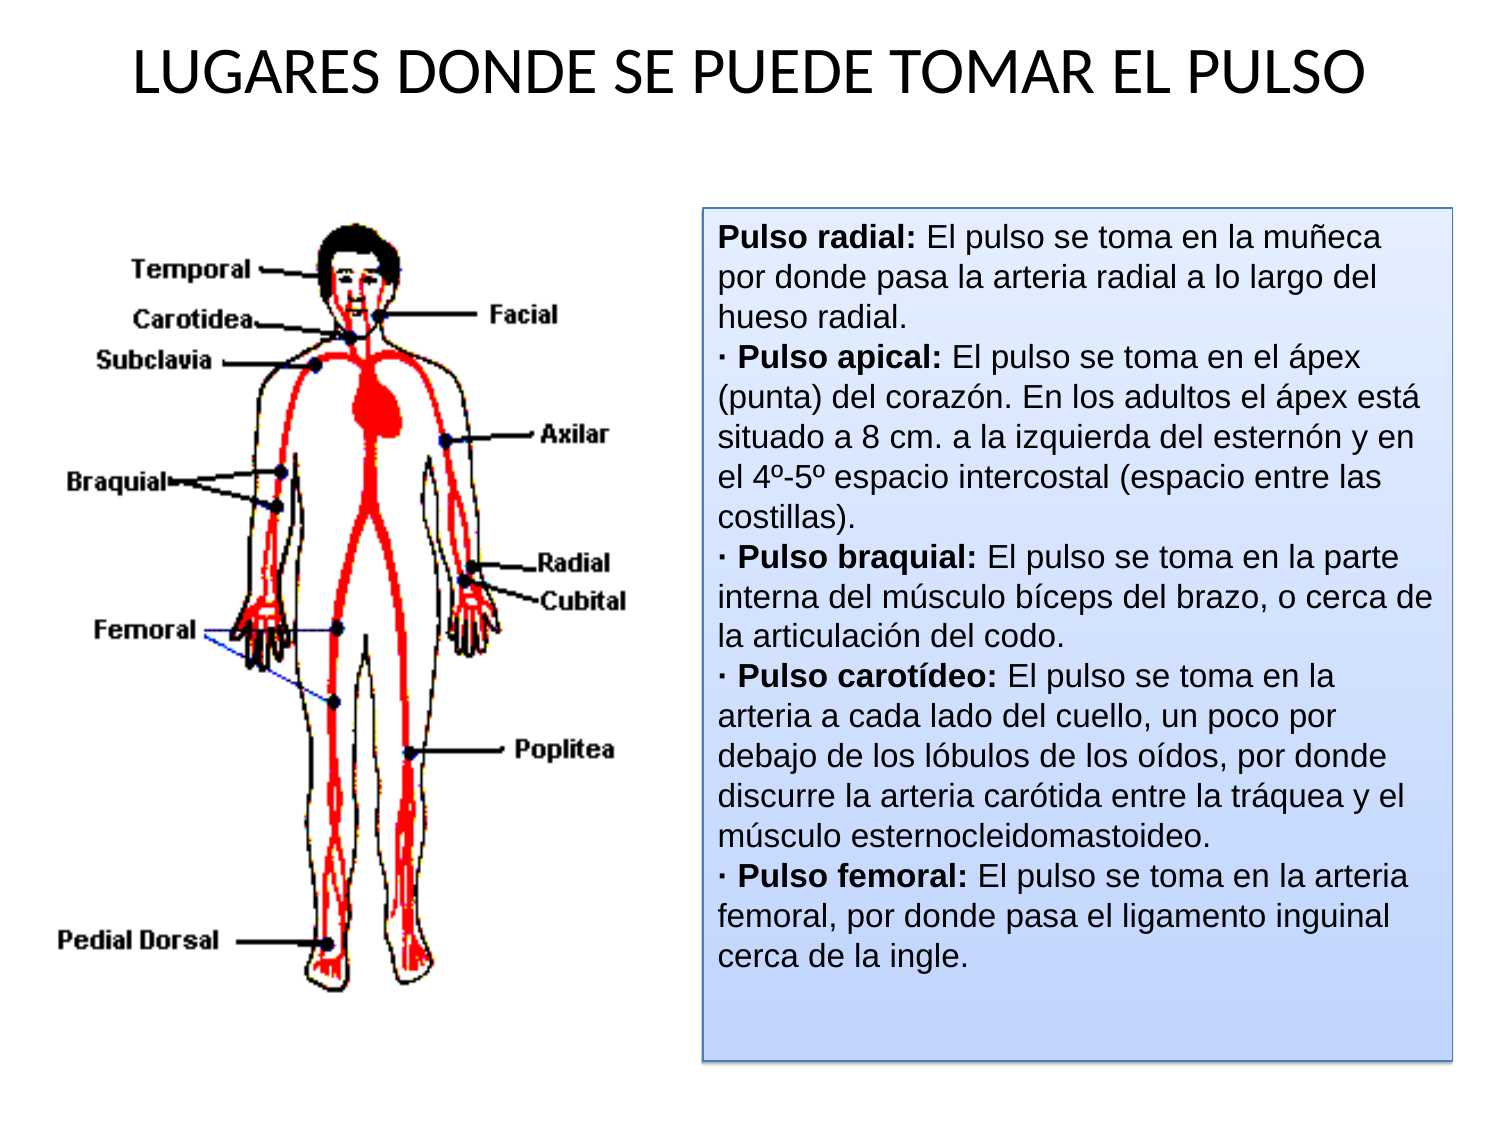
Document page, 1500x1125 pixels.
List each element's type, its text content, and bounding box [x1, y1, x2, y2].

text_box Pulso radial: El pulso se toma en la muñeca por donde pasa la arteria radial a lo largo del hueso radial. · Pulso apical: El pulso se toma en el ápex (punta) del corazón. En los adultos el ápex está situado a 8 cm. a la izquierda del esternón y en el 4º-5º espacio intercostal (espacio entre las costillas). · Pulso braquial: El pulso se toma en la parte interna del músculo bíceps del brazo, o cerca de la articulación del codo. · Pulso carotídeo: El pulso se toma en la arteria a cada lado del cuello, un poco por debajo de los lóbulos de los oídos, por donde discurre la arteria carótida entre la tráquea y el músculo esternocleidomastoideo. · Pulso femoral: El pulso se toma en la arteria femoral, por donde pasa el ligamento inguinal cerca de la ingle. [702, 208, 1453, 1062]
picture [41, 212, 644, 1000]
text_box LUGARES DONDE SE PUEDE TOMAR EL PULSO [75, 19, 1425, 135]
